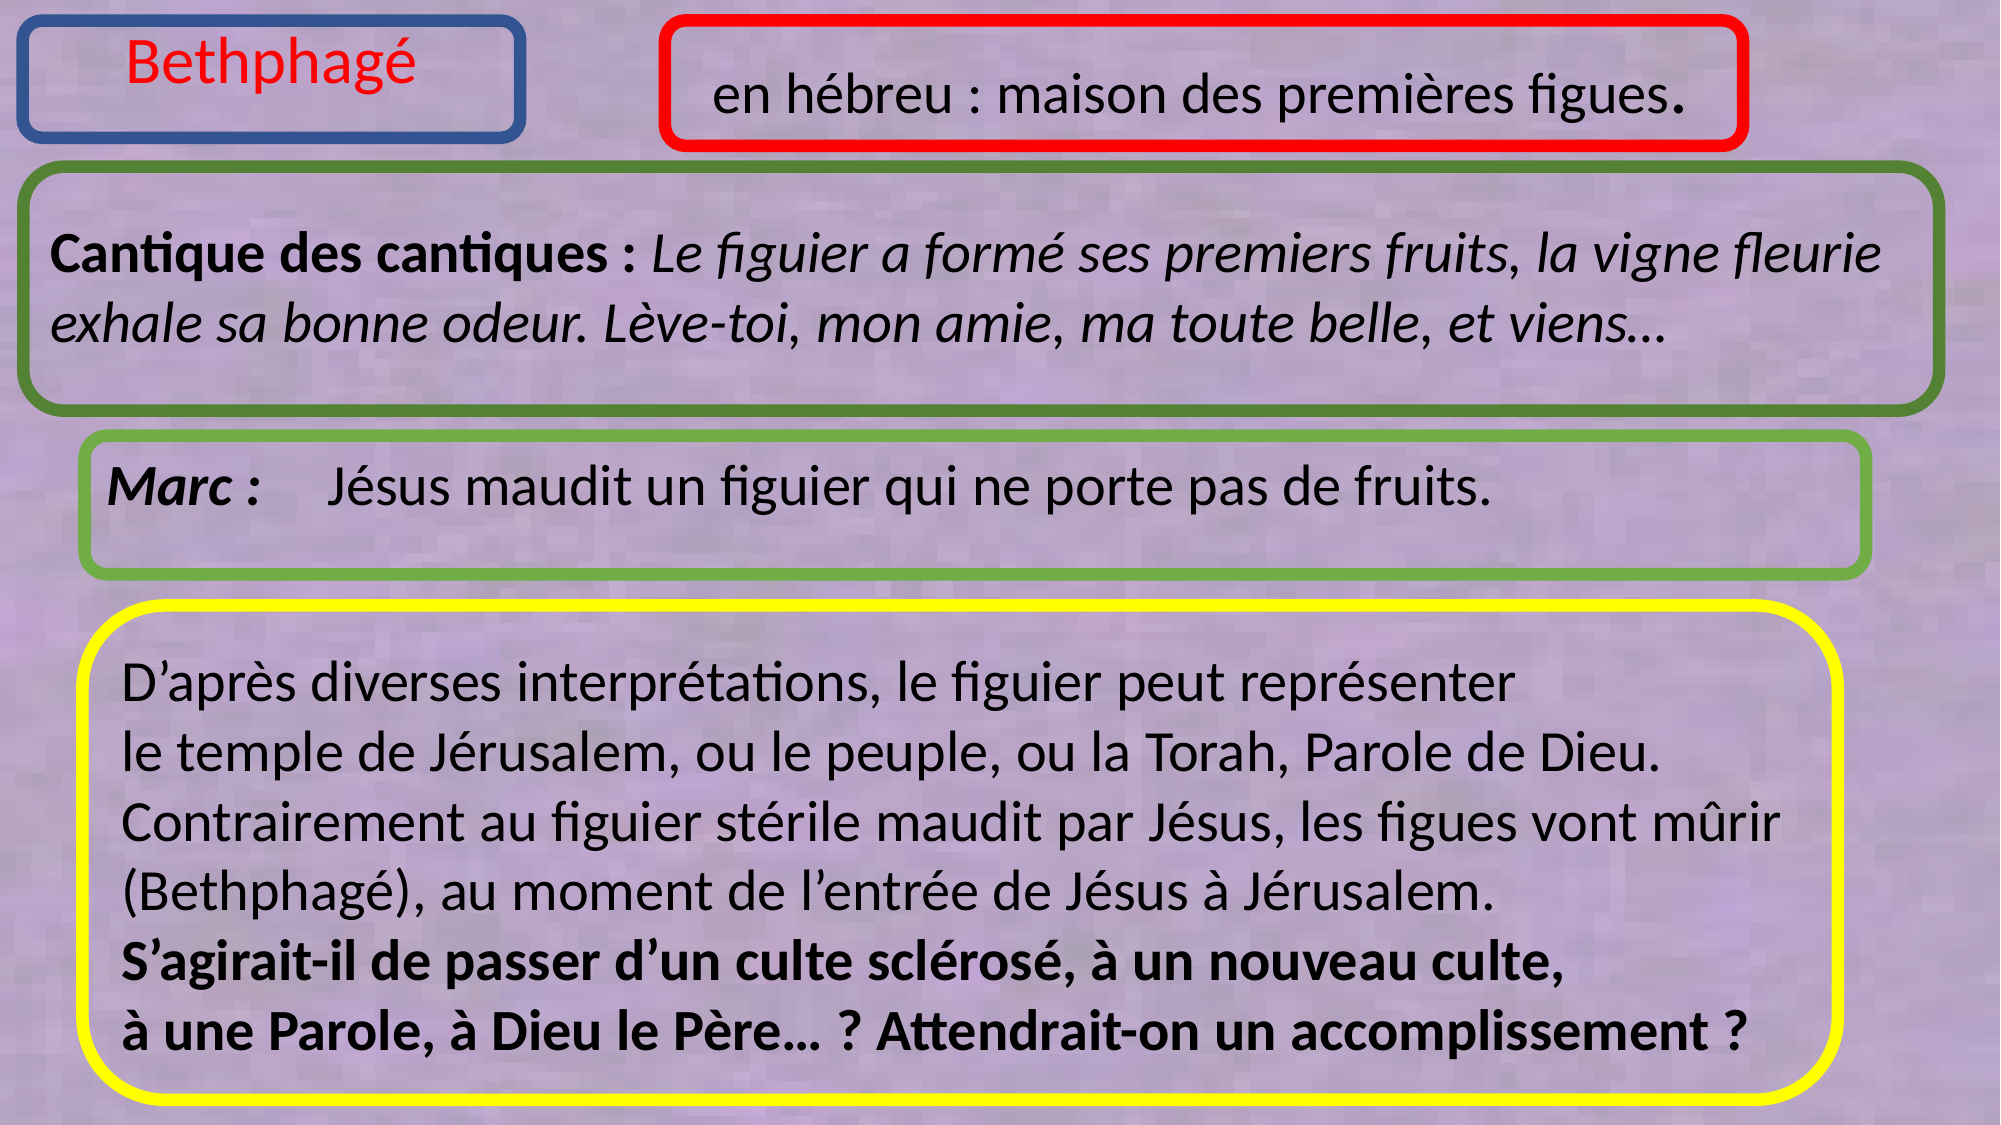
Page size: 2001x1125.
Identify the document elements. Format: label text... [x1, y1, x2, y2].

text_box Marc : Jésus maudit un figuier qui ne porte pas de fruits. [84, 435, 1867, 575]
text_box Bethphagé [22, 20, 521, 138]
text_box en hébreu : maison des premières figues. [664, 20, 1744, 146]
text_box Cantique des cantiques : Le figuier a formé ses premiers fruits, la vigne fleurie exhale sa bonne odeur. Lève-toi, mon amie, ma toute belle, et viens… [23, 166, 1940, 411]
text_box D’après diverses interprétations, le figuier peut représenter le temple de Jérusalem, ou le peuple, ou la Torah, Parole de Dieu. Contrairement au figuier stérile maudit par Jésus, les figues vont mûrir (Bethphagé), au moment de l’entrée de Jésus à Jérusalem. S’agirait-il de passer d’un culte sclérosé, à un nouveau culte, à une Parole, à Dieu le Père… ? Attendrait-on un accomplissement ? [82, 605, 1838, 1100]
